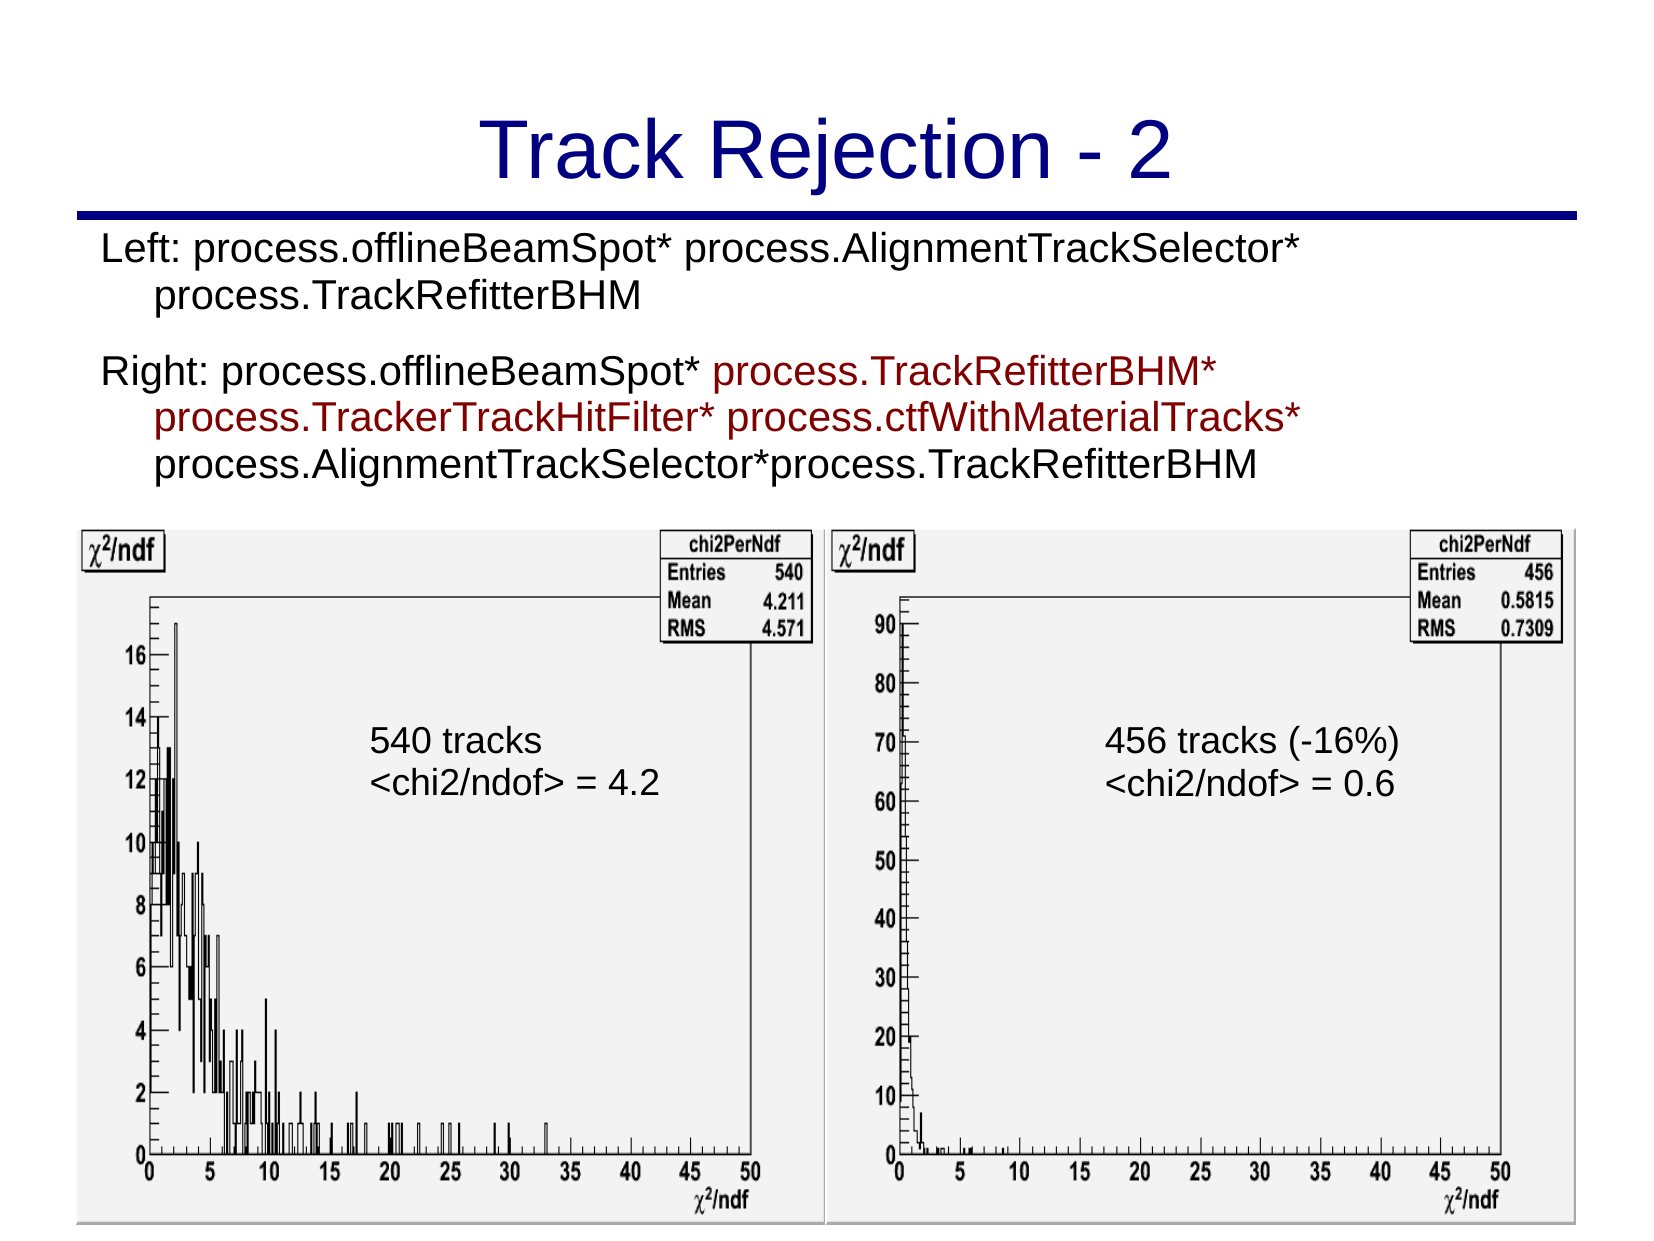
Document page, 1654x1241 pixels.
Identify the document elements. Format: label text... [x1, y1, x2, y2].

list Left: process.offlineBeamSpot* process.AlignmentTrackSelector* process.TrackRefitterBHM Right: process.offlineBeamSpot* process.TrackRefitterBHM* process.TrackerTrackHitFilter* process.ctfWithMaterialTracks* process.AlignmentTrackSelector*process.TrackRefitterBHM [82, 225, 1571, 527]
text_box 540 tracks <chi2/ndof> = 4.2 [354, 712, 676, 812]
picture [75, 527, 1576, 1225]
text_box 456 tracks (-16%) <chi2/ndof> = 0.6 [1089, 712, 1417, 812]
title Track Rejection - 2 [82, 82, 1571, 218]
